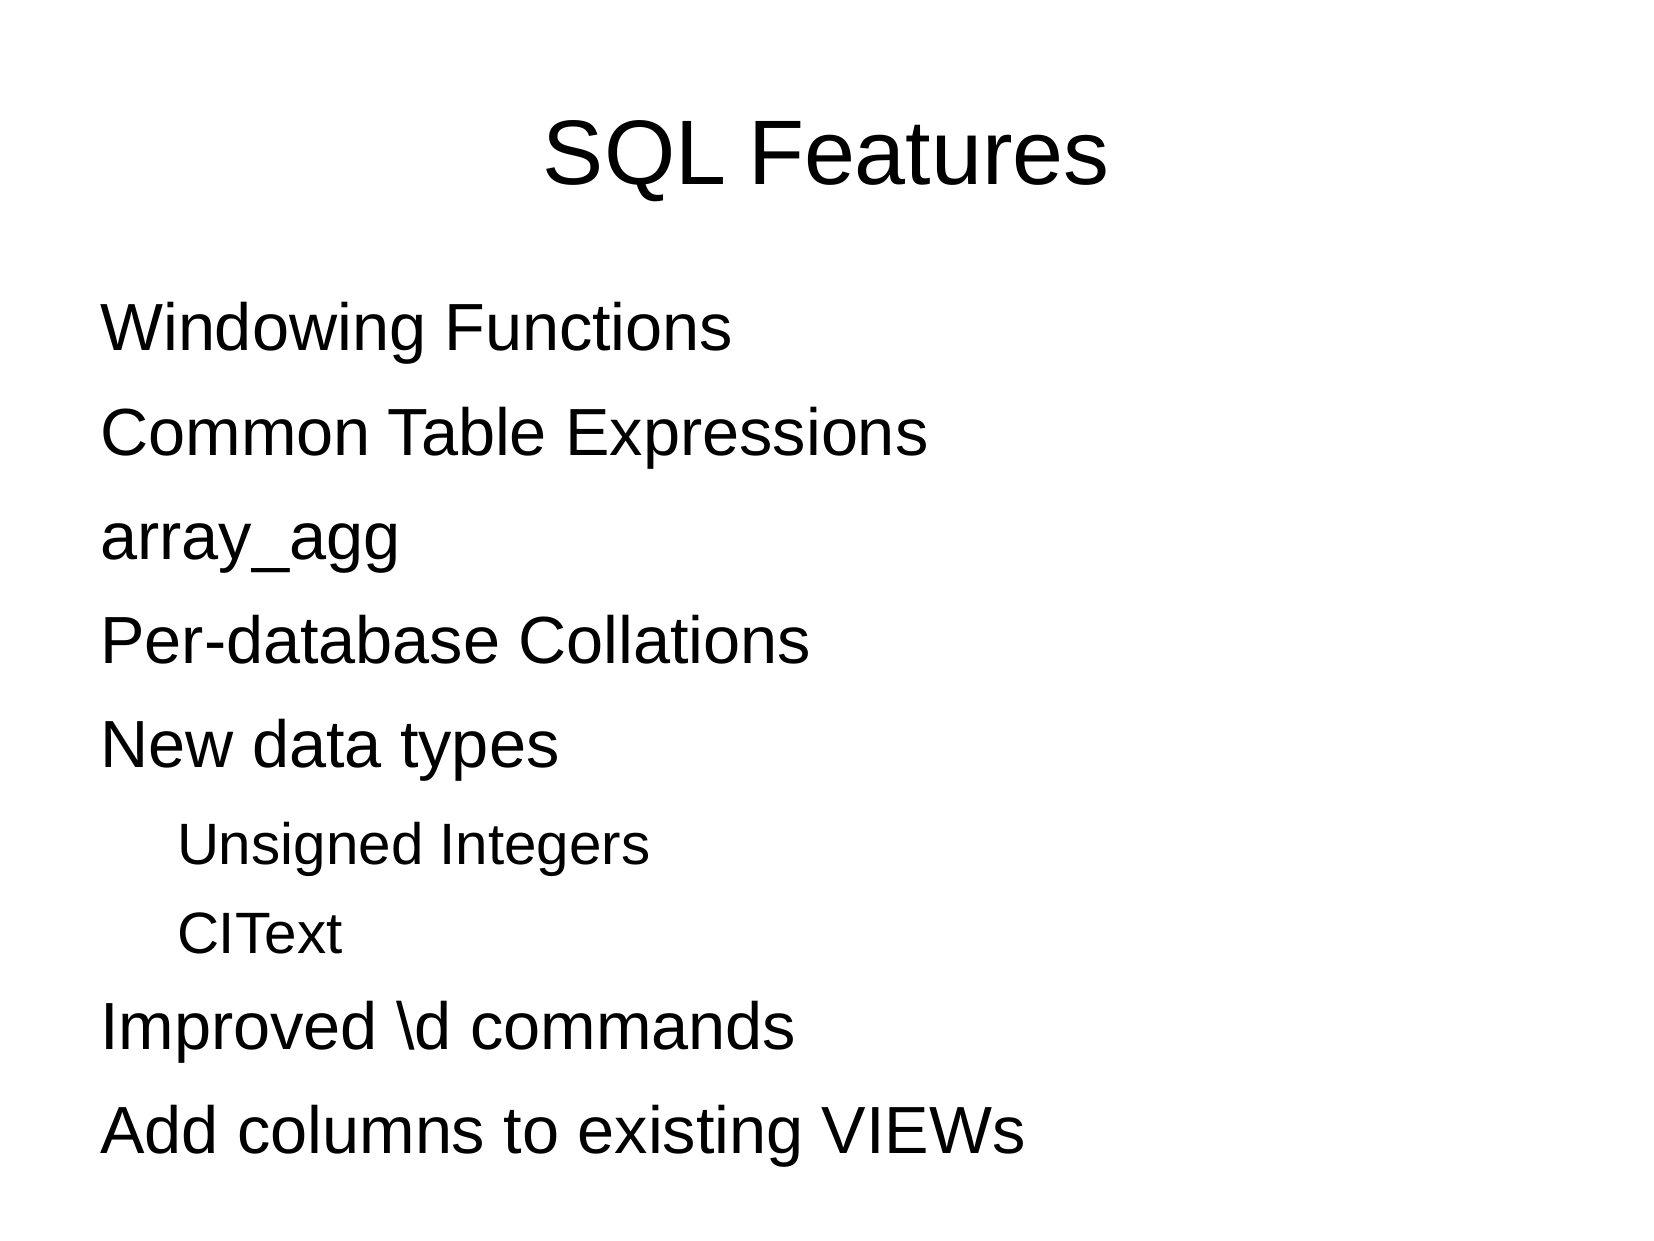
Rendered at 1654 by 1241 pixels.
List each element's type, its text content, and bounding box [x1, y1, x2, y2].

list Windowing Functions Common Table Expressions array_agg Per-database Collations New data types Unsigned Integers CIText Improved \d commands Add columns to existing VIEWs [82, 290, 1571, 1167]
title SQL Features [82, 49, 1571, 257]
